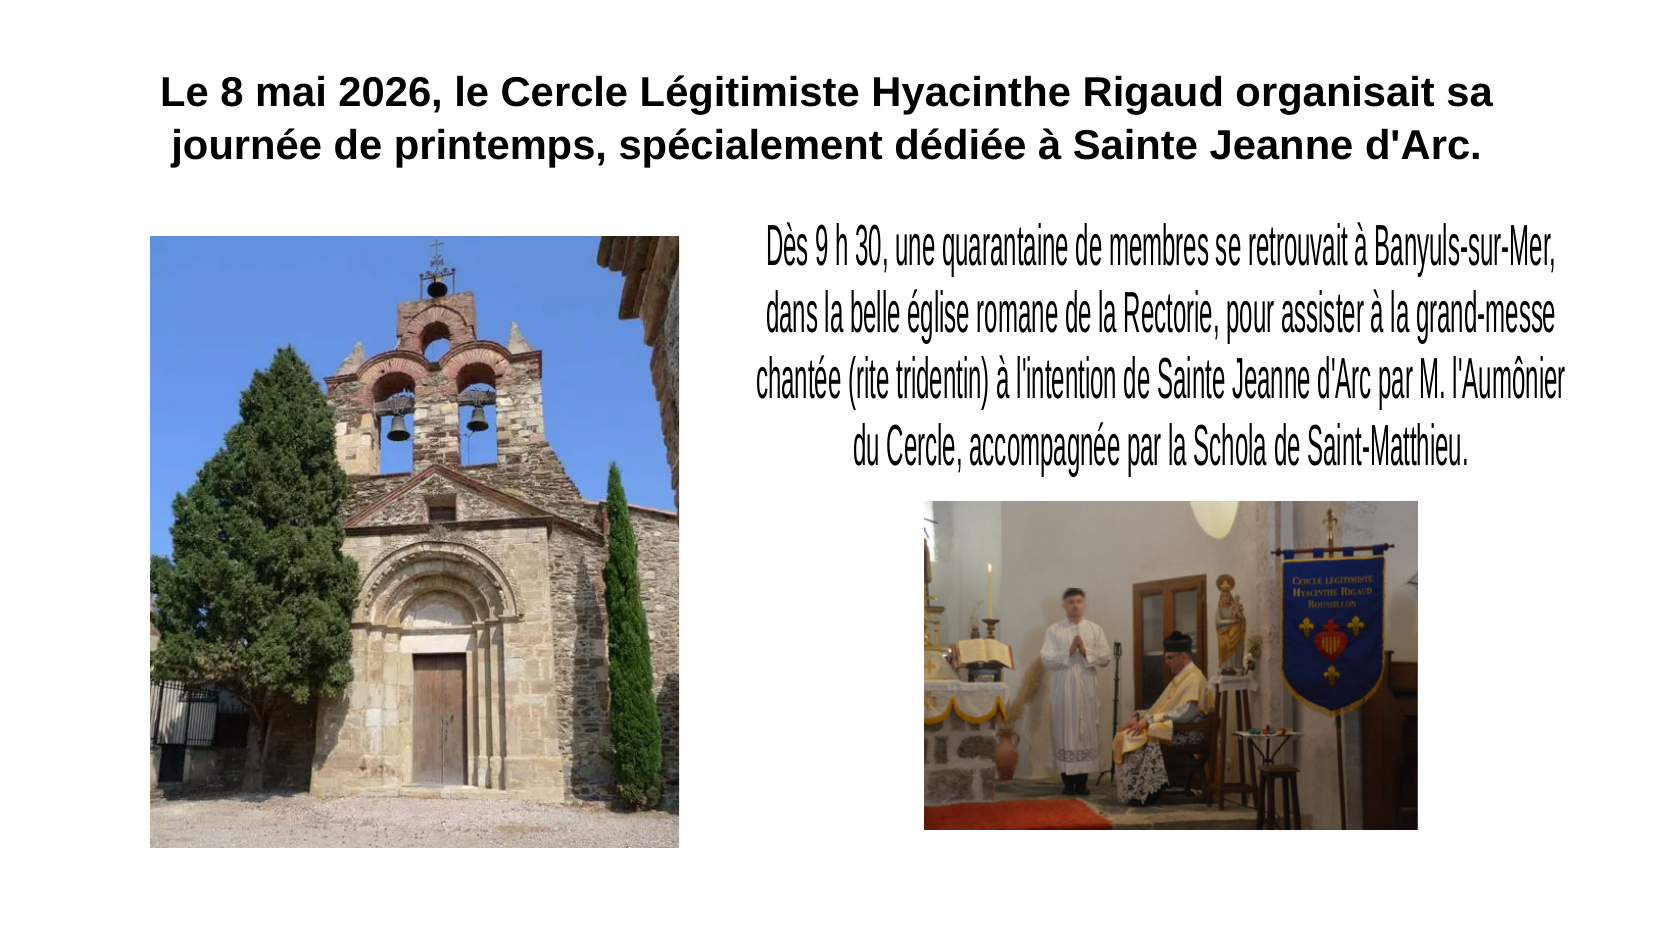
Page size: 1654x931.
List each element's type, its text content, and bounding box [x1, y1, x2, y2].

picture [924, 501, 1418, 830]
chart [649, 88, 1603, 635]
title Le 8 mai 2026, le Cercle Légitimiste Hyacinthe Rigaud organisait sa journée de printemps, spécialement dédiée à Sainte Jeanne d'Arc. [82, 37, 1571, 193]
picture [150, 236, 680, 848]
